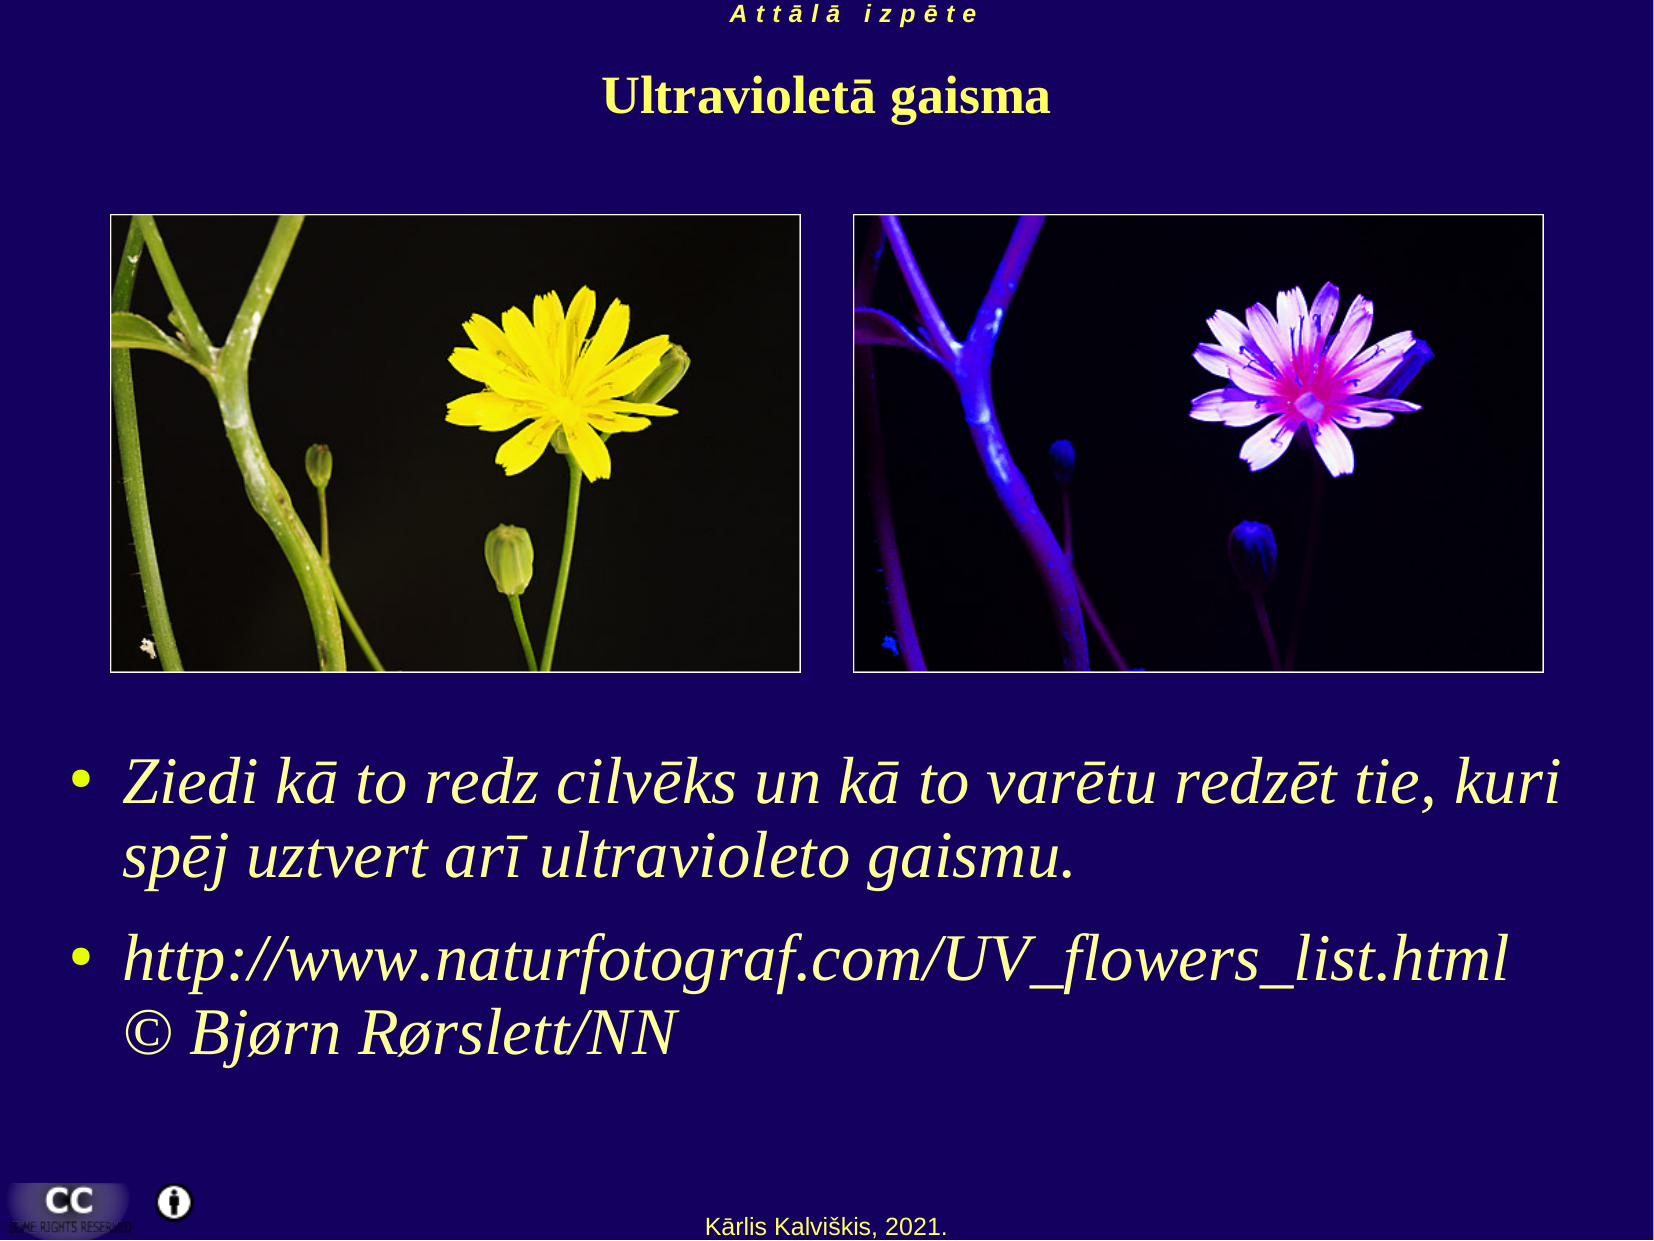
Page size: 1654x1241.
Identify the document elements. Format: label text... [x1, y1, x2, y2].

picture [0, 1183, 141, 1241]
list Ziedi kā to redz cilvēks un kā to varētu redzēt tie, kuri spēj uztvert arī ultravioleto gaismu. http://www.naturfotograf.com/UV_flowers_list.html © Bjørn Rørslett/NN [51, 743, 1604, 1070]
picture [853, 214, 1544, 673]
title Ultravioletā gaisma [120, 65, 1533, 334]
picture [155, 1183, 194, 1222]
picture [110, 214, 801, 673]
